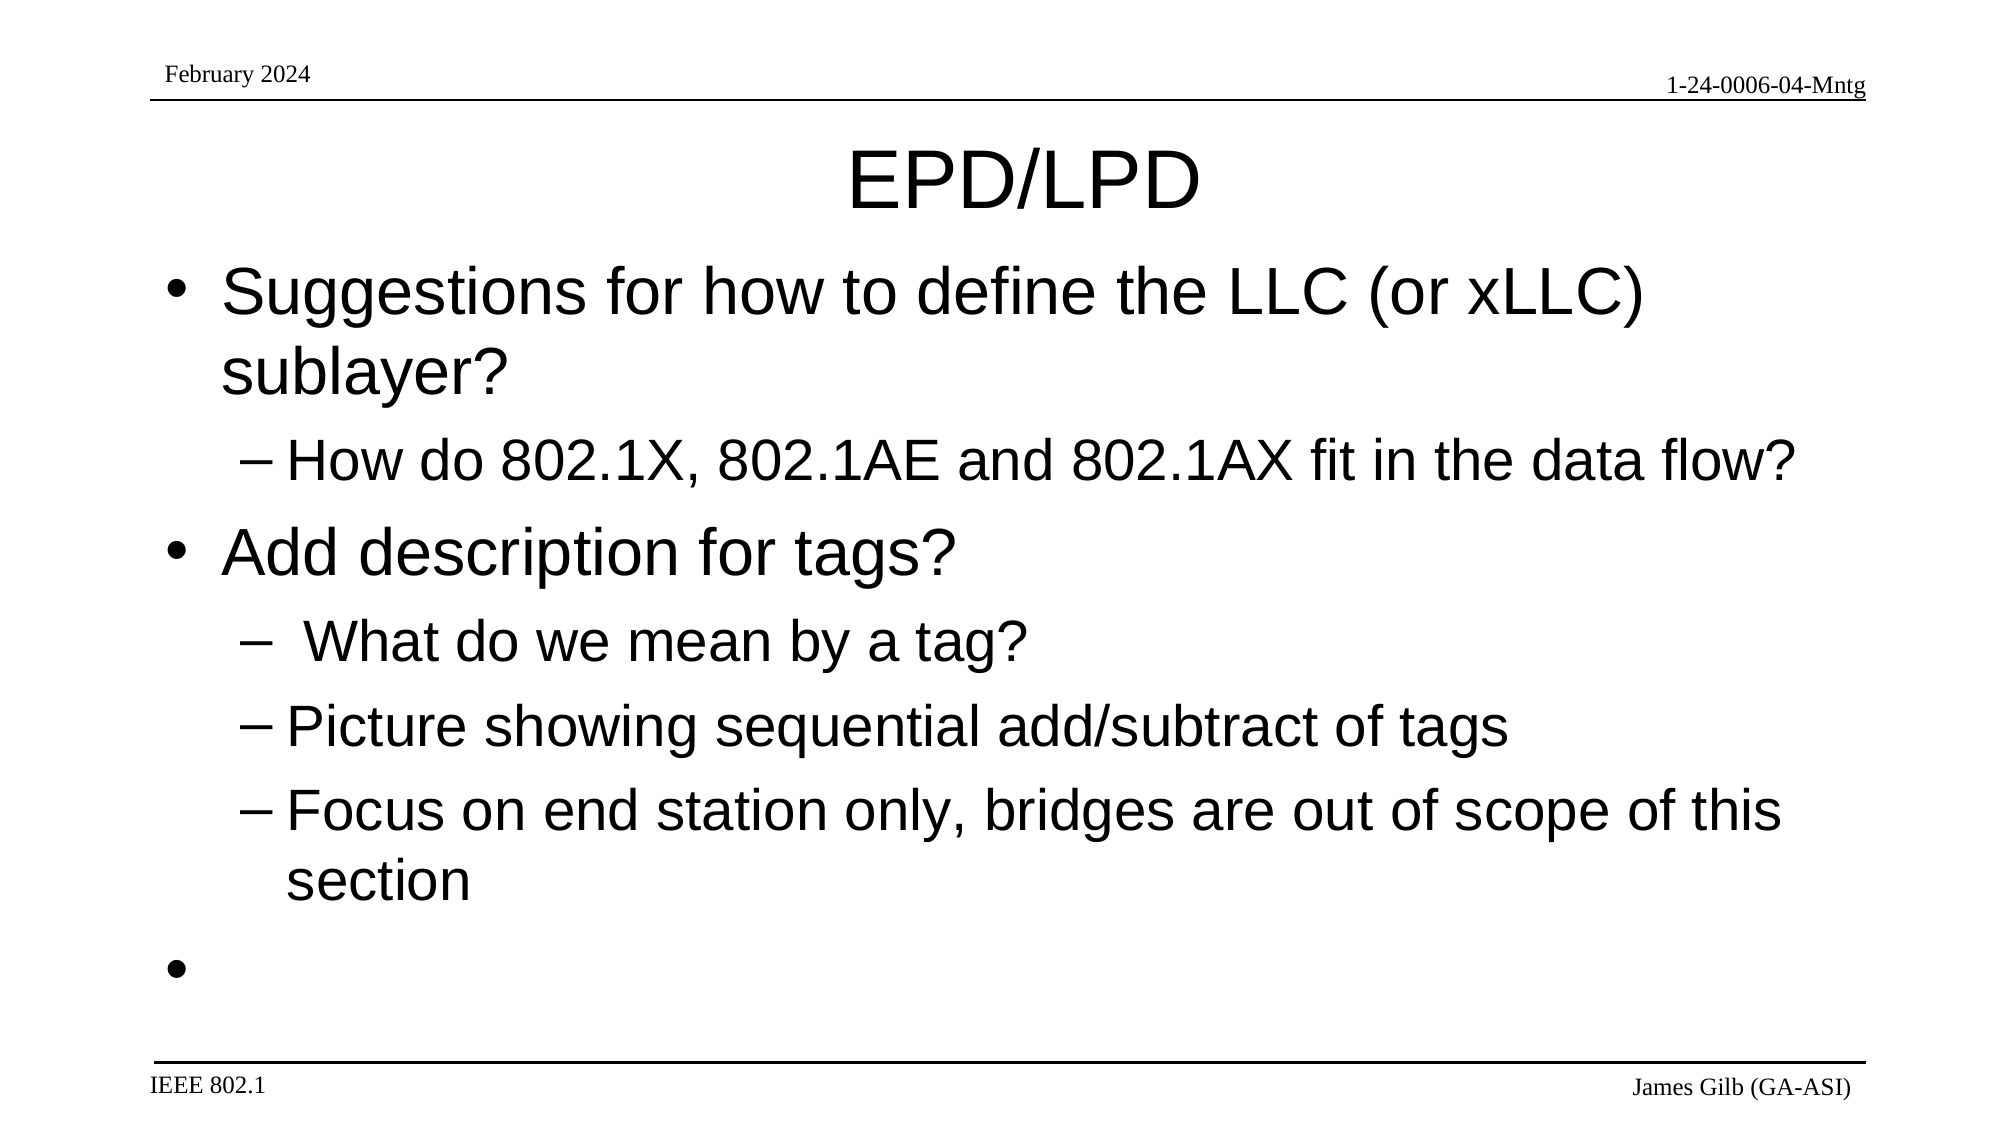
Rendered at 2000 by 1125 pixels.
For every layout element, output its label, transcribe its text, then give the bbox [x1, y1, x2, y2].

title EPD/LPD [149, 112, 1900, 238]
list Suggestions for how to define the LLC (or xLLC) sublayer? How do 802.1X, 802.1AE and 802.1AX fit in the data flow? Add description for tags? What do we mean by a tag? Picture showing sequential add/subtract of tags Focus on end station only, bridges are out of scope of this section [149, 239, 1900, 1051]
